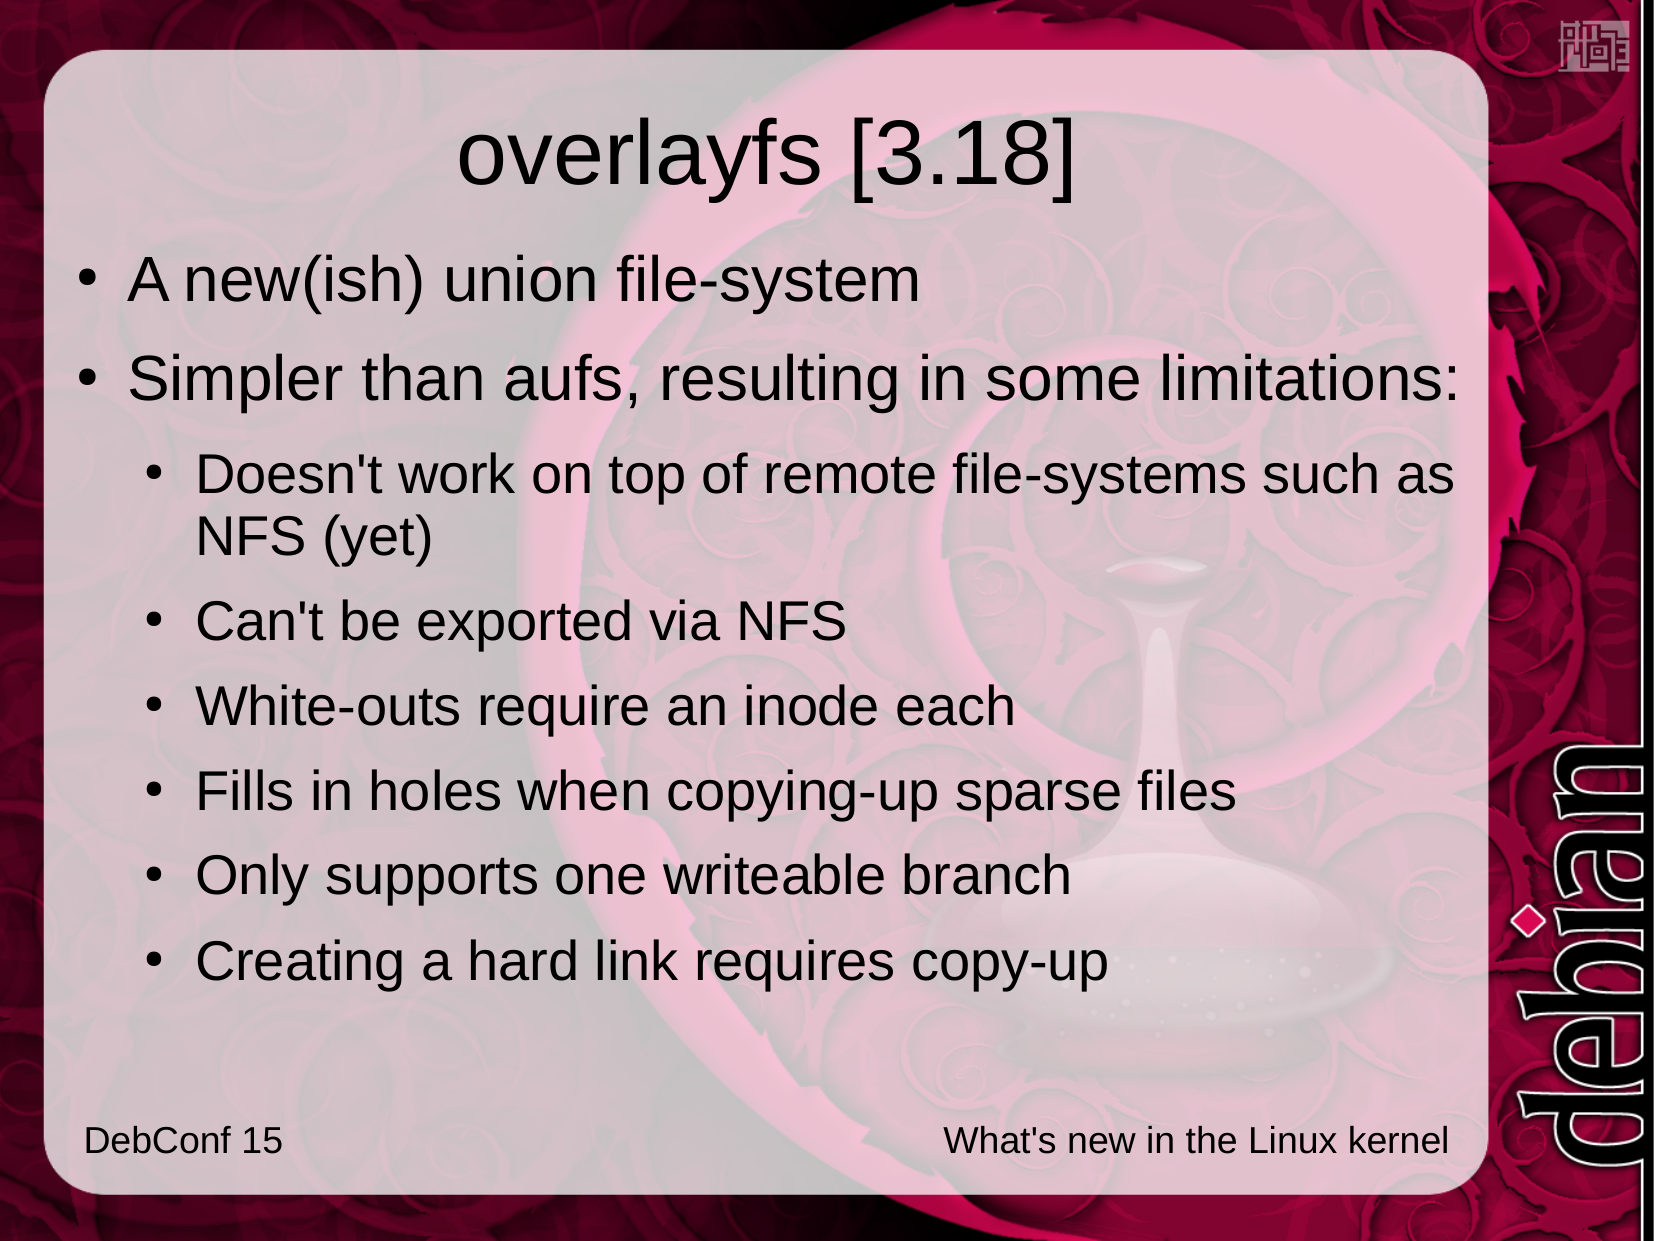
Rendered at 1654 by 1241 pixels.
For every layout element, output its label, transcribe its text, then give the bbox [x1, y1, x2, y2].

text_box DebConf 15 [68, 1112, 746, 1170]
text_box What's new in the Linux kernel [770, 1112, 1465, 1170]
picture [0, 0, 1654, 1241]
list A new(ish) union file-system Simpler than aufs, resulting in some limitations: Doesn't work on top of remote file-systems such as NFS (yet) Can't be exported via NFS White-outs require an inode each Fills in holes when copying-up sparse files Only supports one writeable branch Creating a hard link requires copy-up [59, 242, 1477, 1062]
title overlayfs [3.18] [59, 49, 1477, 242]
